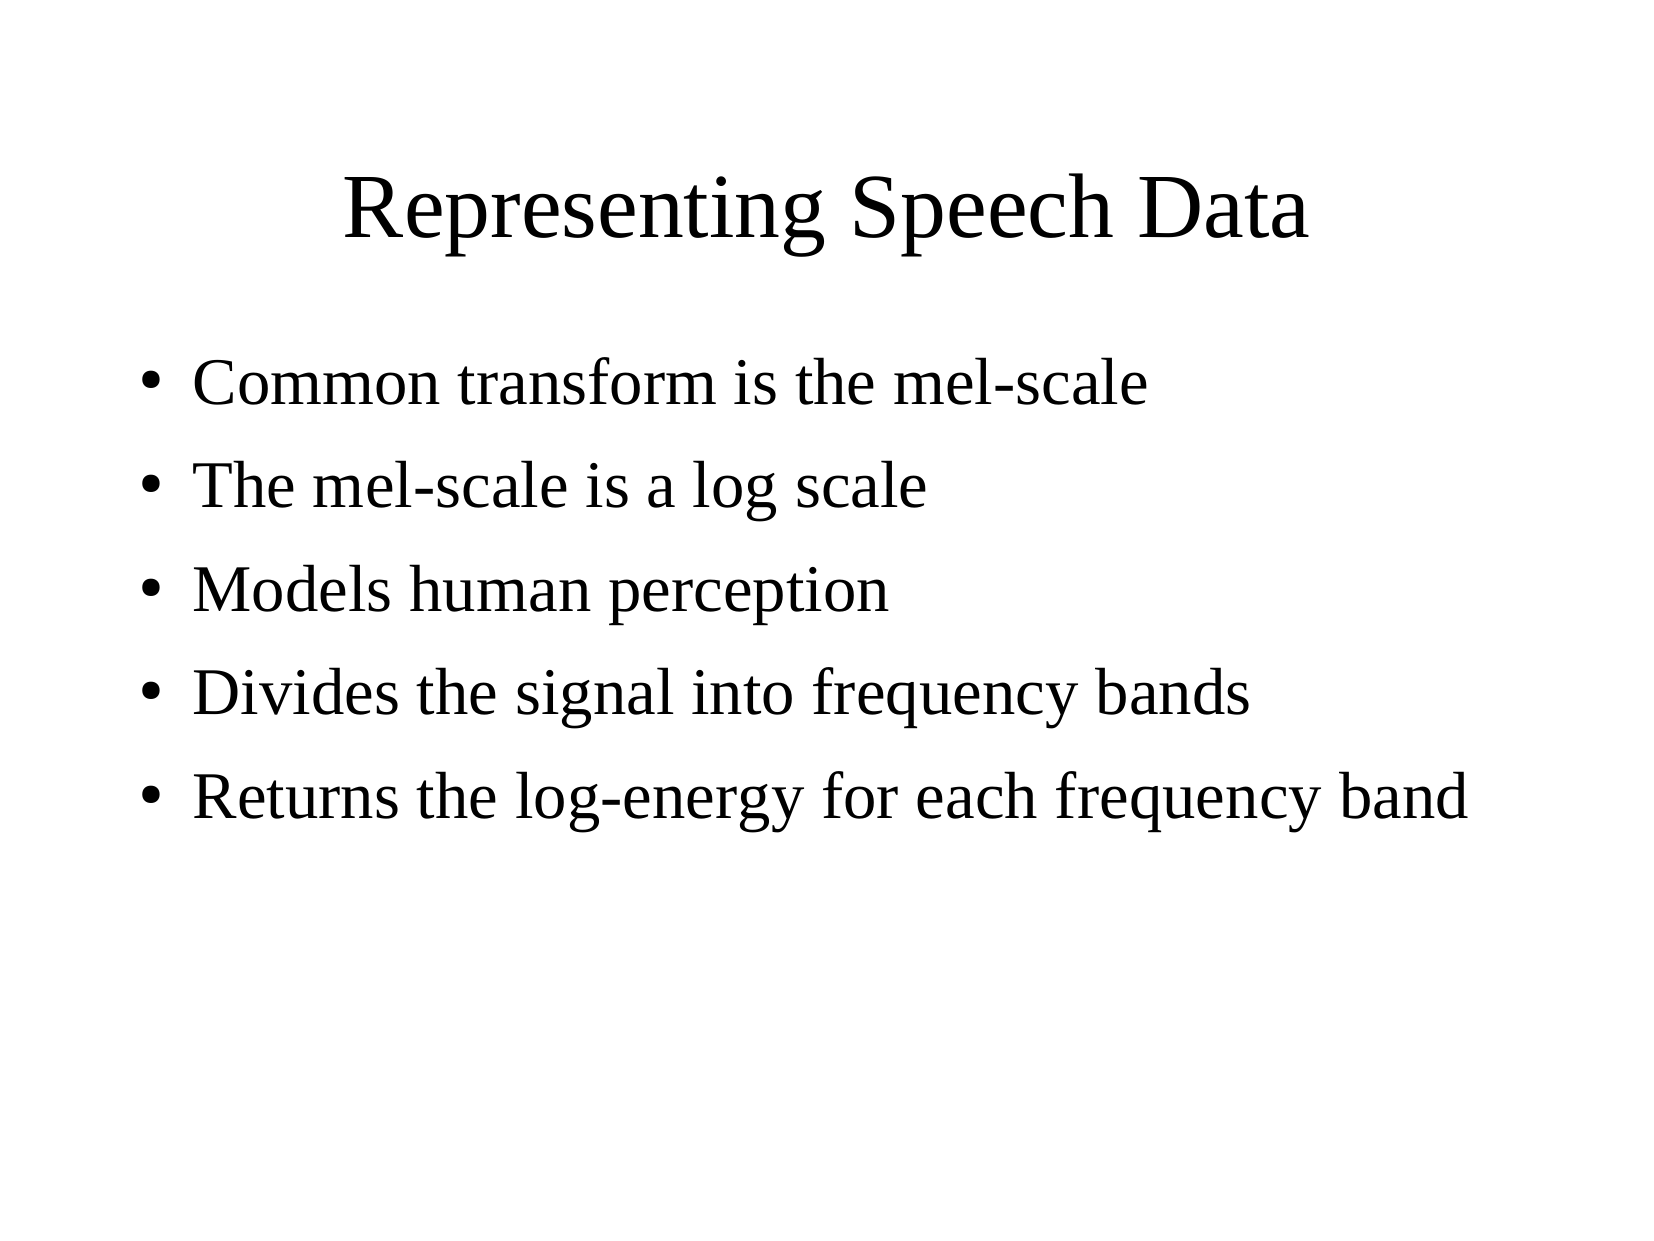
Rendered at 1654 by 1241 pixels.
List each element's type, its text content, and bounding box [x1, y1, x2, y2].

list Common transform is the mel-scale The mel-scale is a log scale Models human perception Divides the signal into frequency bands Returns the log-energy for each frequency band [121, 344, 1534, 1127]
title Representing Speech Data [121, 102, 1534, 311]
